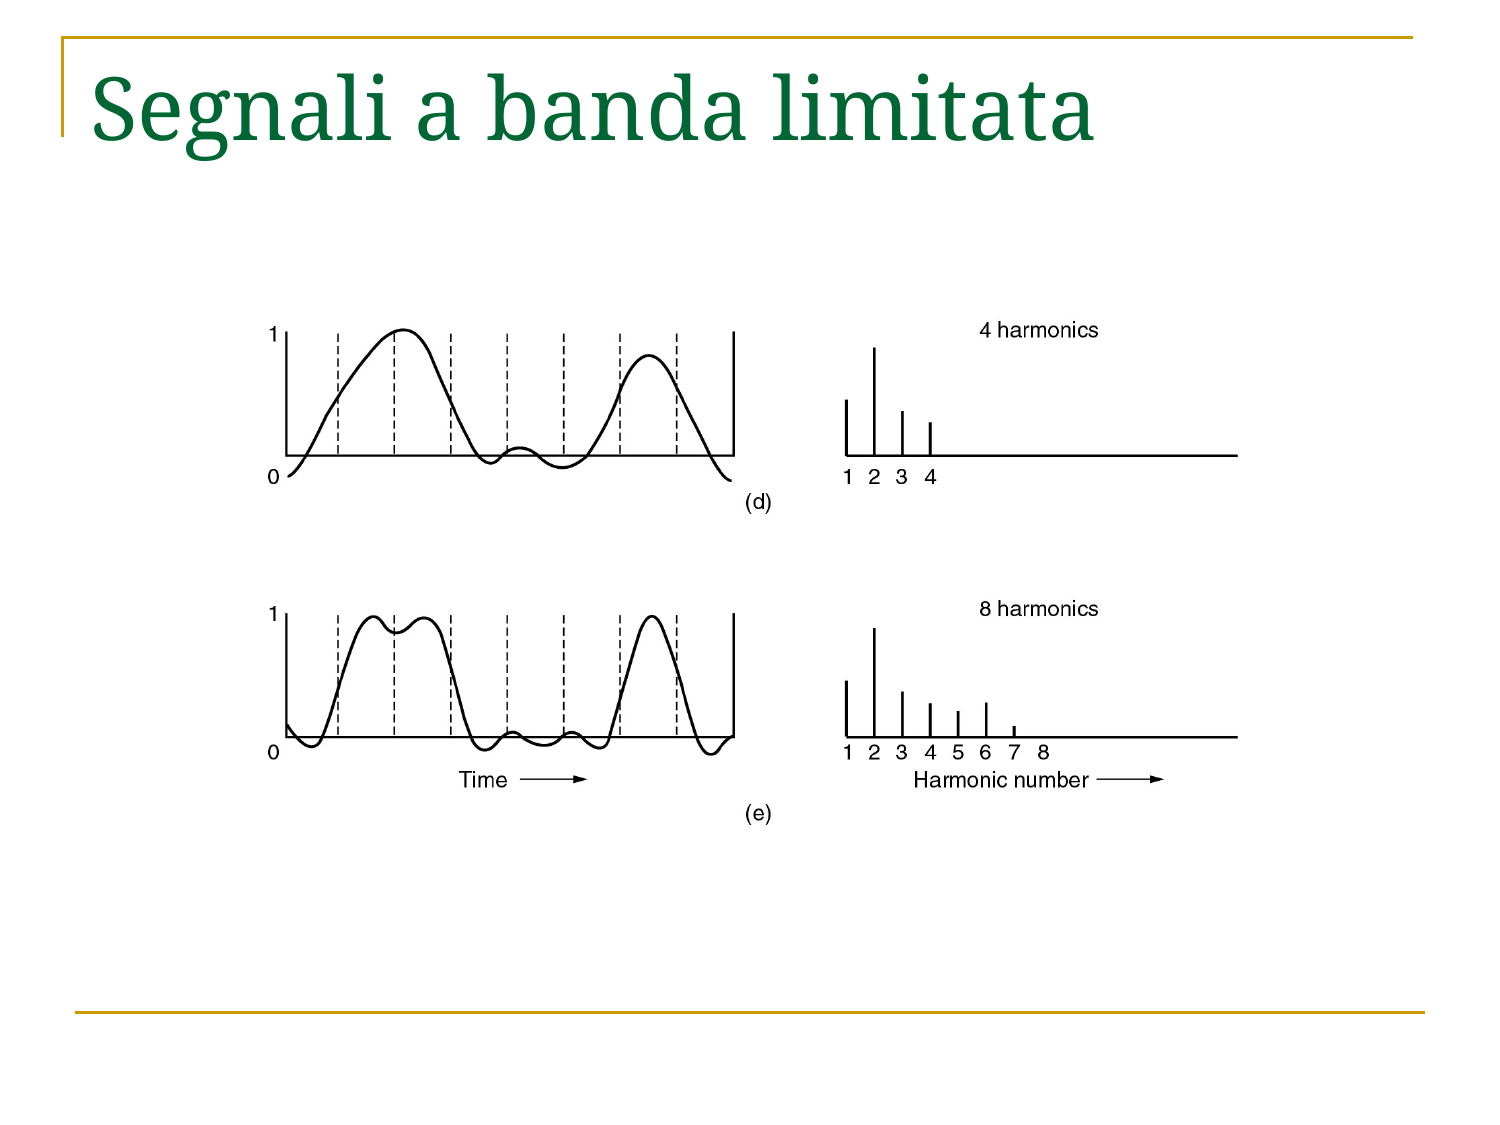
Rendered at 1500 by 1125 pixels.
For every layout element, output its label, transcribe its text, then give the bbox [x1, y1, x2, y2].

title Segnali a banda limitata [75, 45, 1426, 233]
picture [266, 238, 1252, 828]
